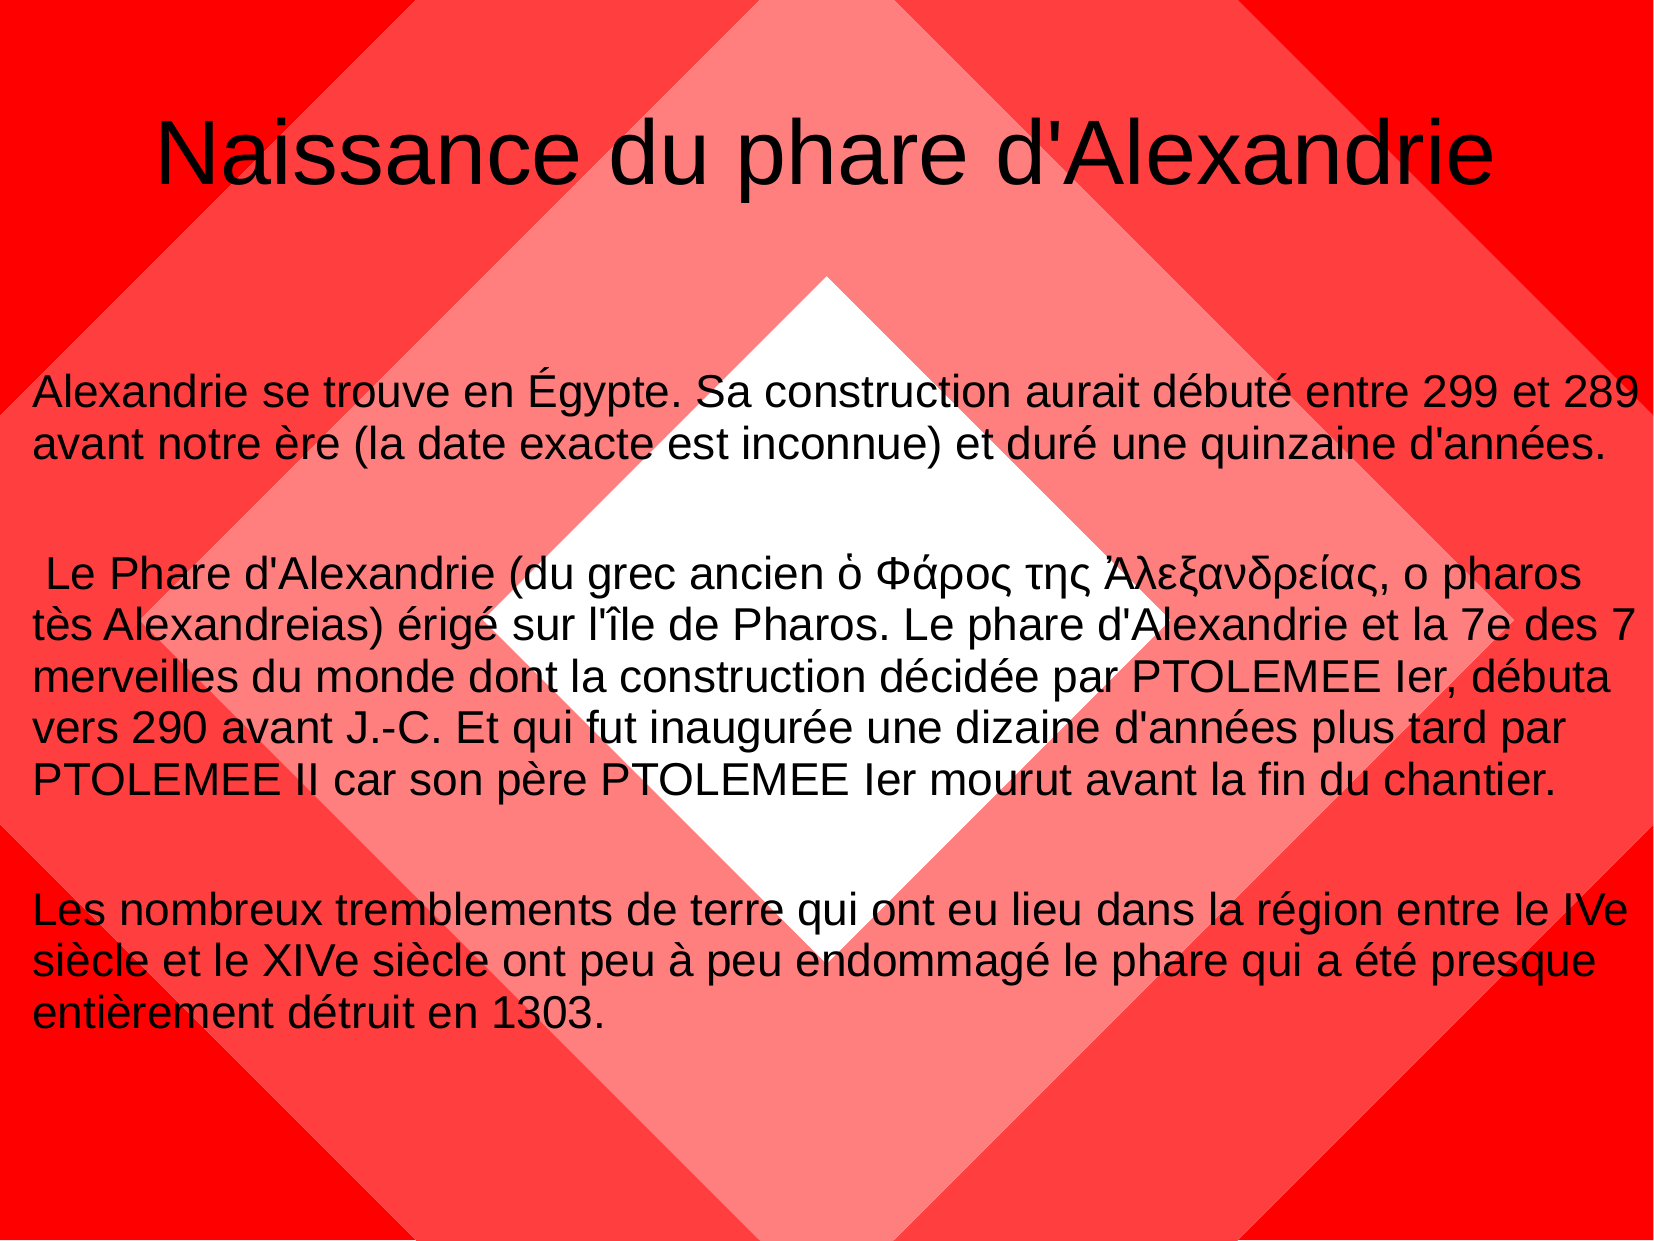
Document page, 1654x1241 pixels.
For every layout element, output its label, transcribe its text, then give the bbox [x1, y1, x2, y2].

title Naissance du phare d'Alexandrie [82, 49, 1571, 257]
text_box Alexandrie se trouve en Égypte. Sa construction aurait débuté entre 299 et 289 avant notre ère (la date exacte est inconnue) et duré une quinzaine d'années. Le Phare d'Alexandrie (du grec ancien ὁ Φάρος της Ἀλεξανδρείας, o pharos tès Alexandreias) érigé sur l'île de Pharos. Le phare d'Alexandrie et la 7e des 7 merveilles du monde dont la construction décidée par PTOLEMEE Ier, débuta vers 290 avant J.-C. Et qui fut inaugurée une dizaine d'années plus tard par PTOLEMEE II car son père PTOLEMEE Ier mourut avant la fin du chantier. Les nombreux tremblements de terre qui ont eu lieu dans la région entre le IVe siècle et le XIVe siècle ont peu à peu endommagé le phare qui a été presque entièrement détruit en 1303. [0, 366, 1654, 1146]
